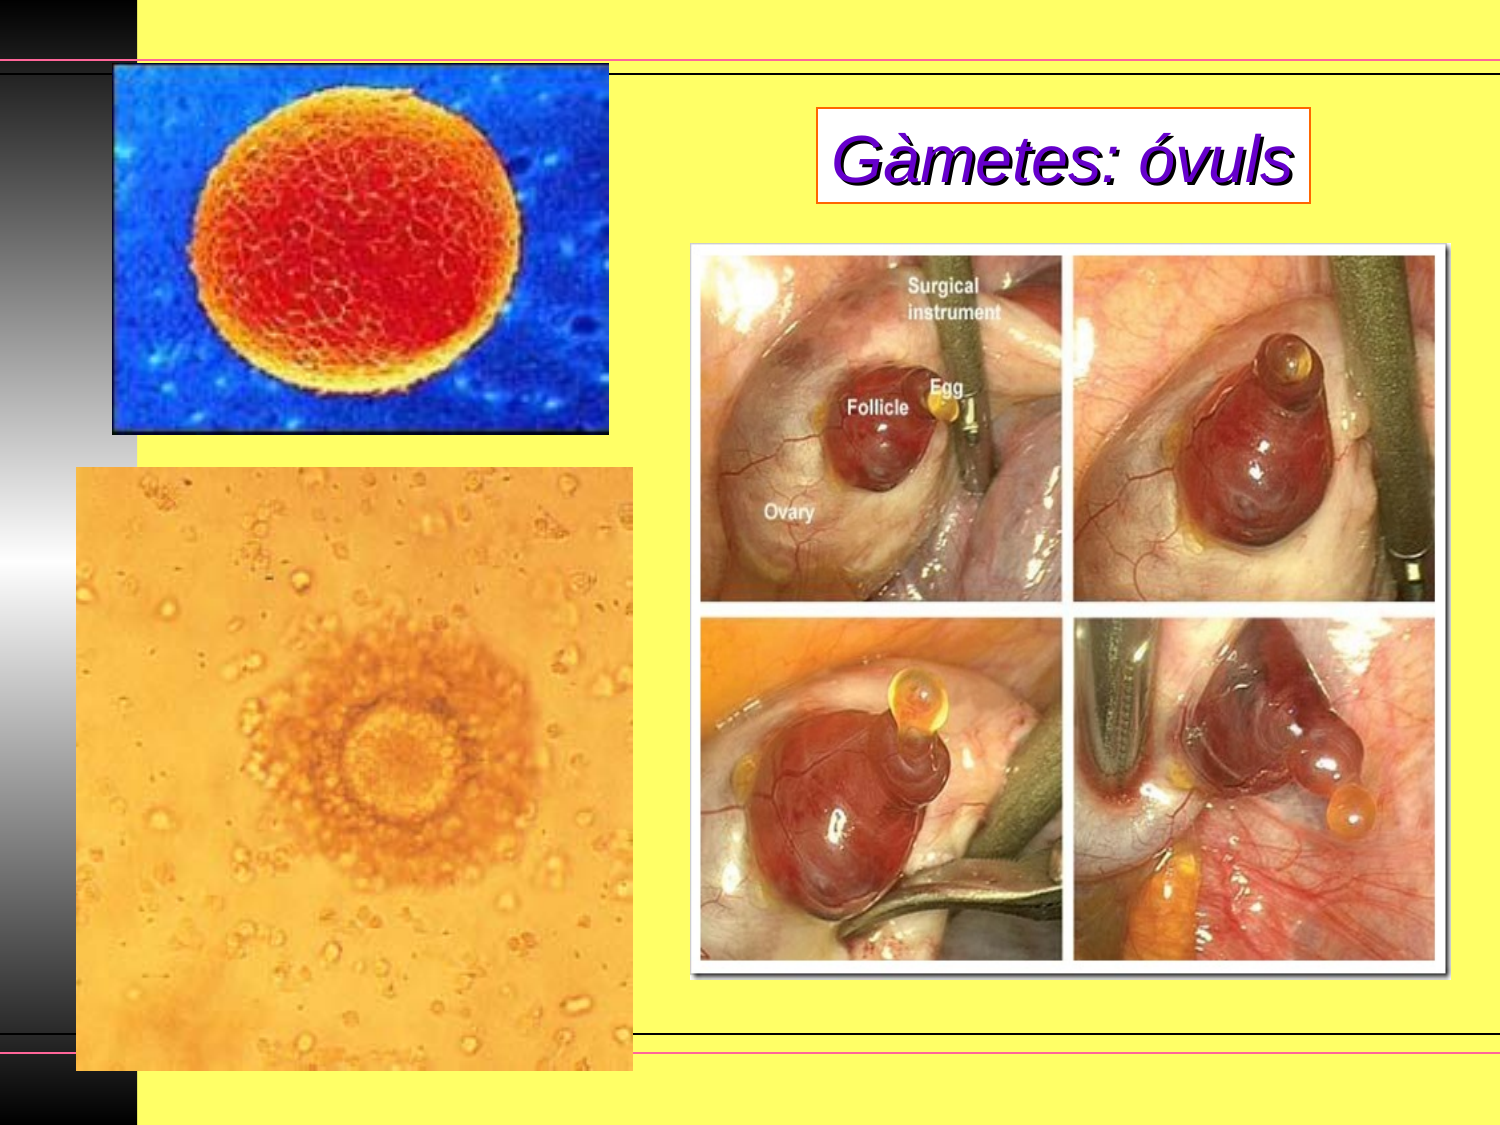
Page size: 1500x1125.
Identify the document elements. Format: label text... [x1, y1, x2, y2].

picture [690, 243, 1451, 980]
picture [76, 467, 633, 1071]
text_box Gàmetes: óvuls [816, 108, 1310, 204]
picture [112, 63, 609, 435]
